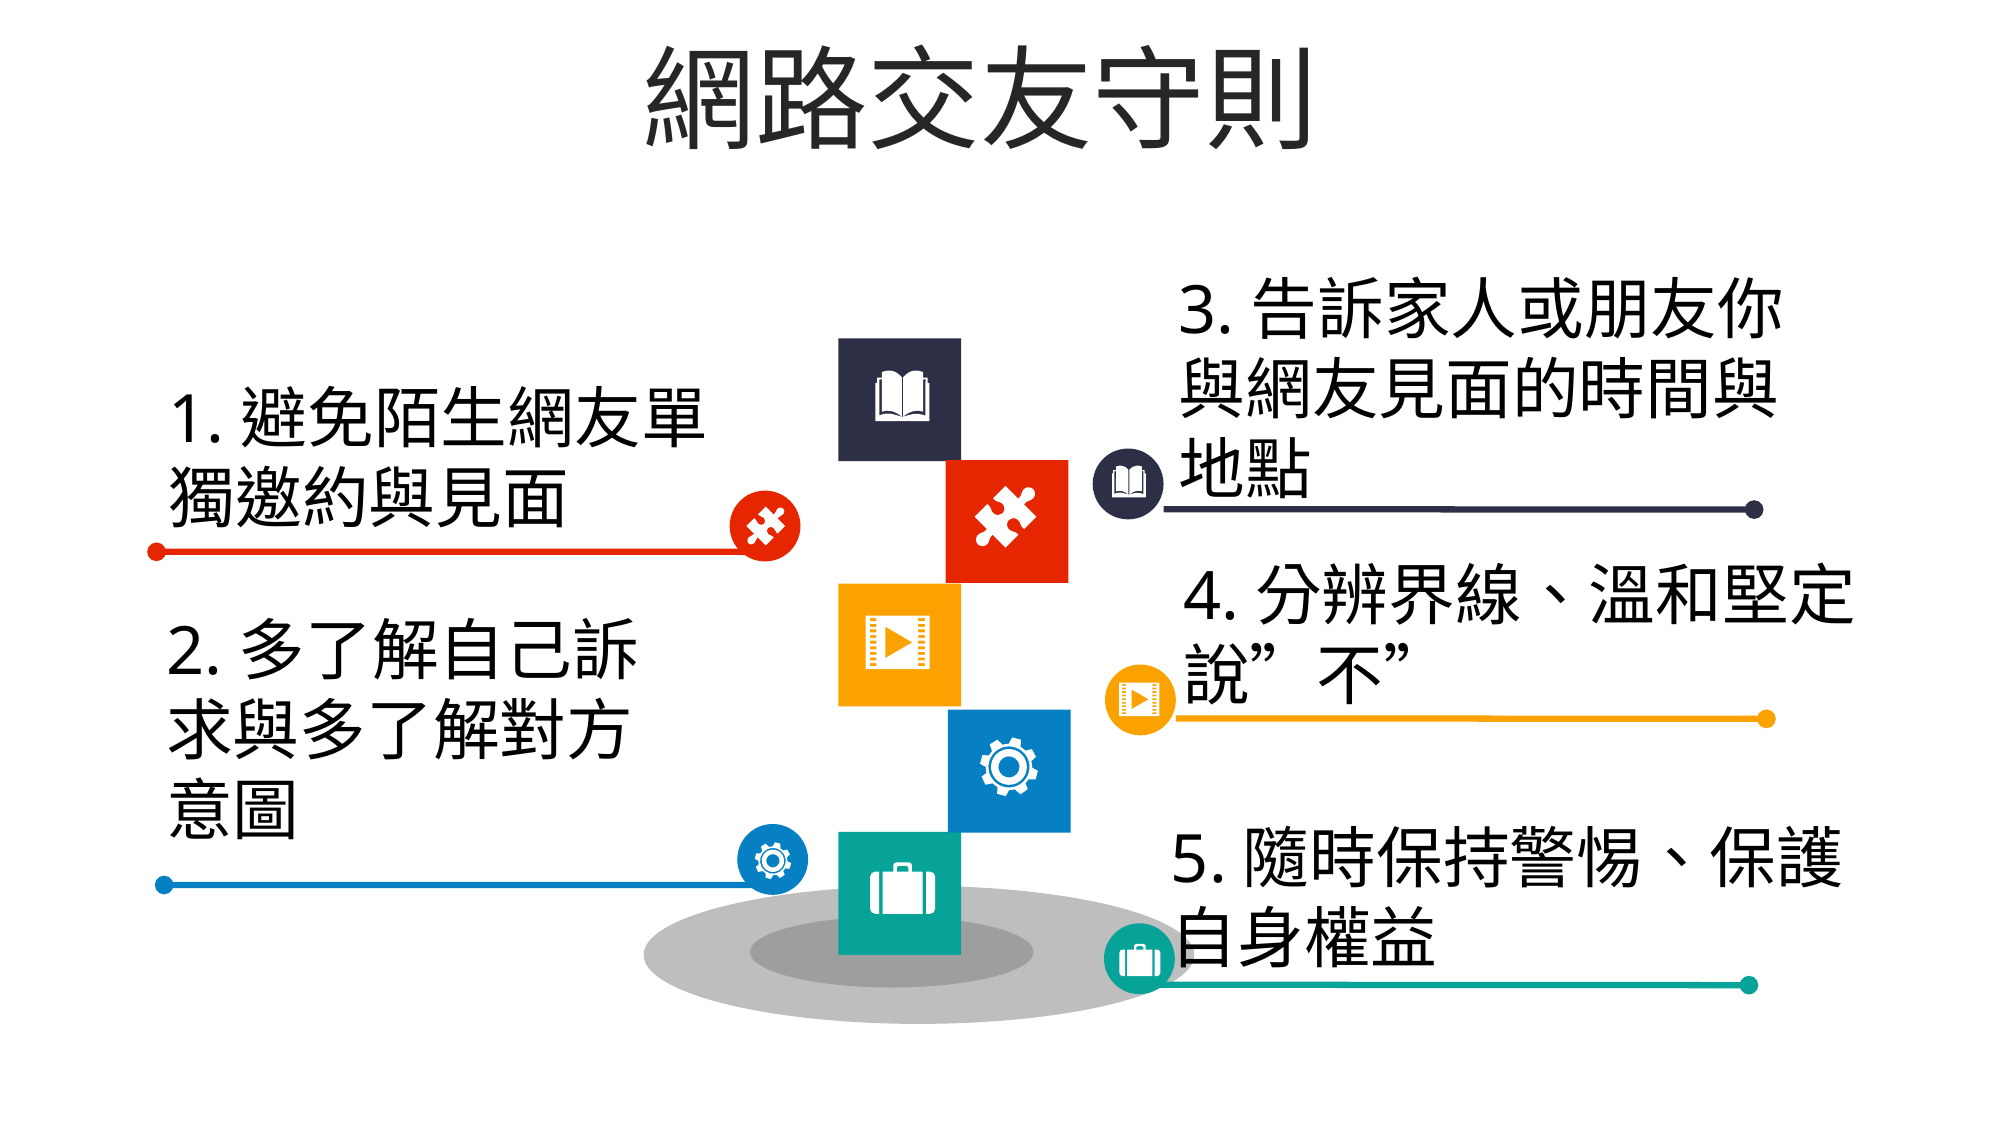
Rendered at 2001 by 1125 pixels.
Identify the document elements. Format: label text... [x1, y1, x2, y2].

text_box 3.告訴家人或朋友你與網友見面的時間與地點 [1163, 259, 1851, 515]
text_box [1092, 448, 1163, 520]
text_box 2.多了解自己訴求與多了解對方意圖 [151, 600, 685, 856]
text_box 5.隨時保持警惕、保護自身權益 [1156, 807, 1874, 983]
text_box [838, 338, 1069, 707]
text_box 1.避免陌生網友單獨邀約與見面 [153, 368, 782, 544]
text_box [734, 494, 801, 562]
list 網路交友守則 [30, 35, 1930, 155]
text_box [643, 709, 1161, 1024]
text_box [1104, 664, 1169, 736]
text_box 4.分辨界線、溫和堅定說”不” [1168, 545, 1886, 721]
